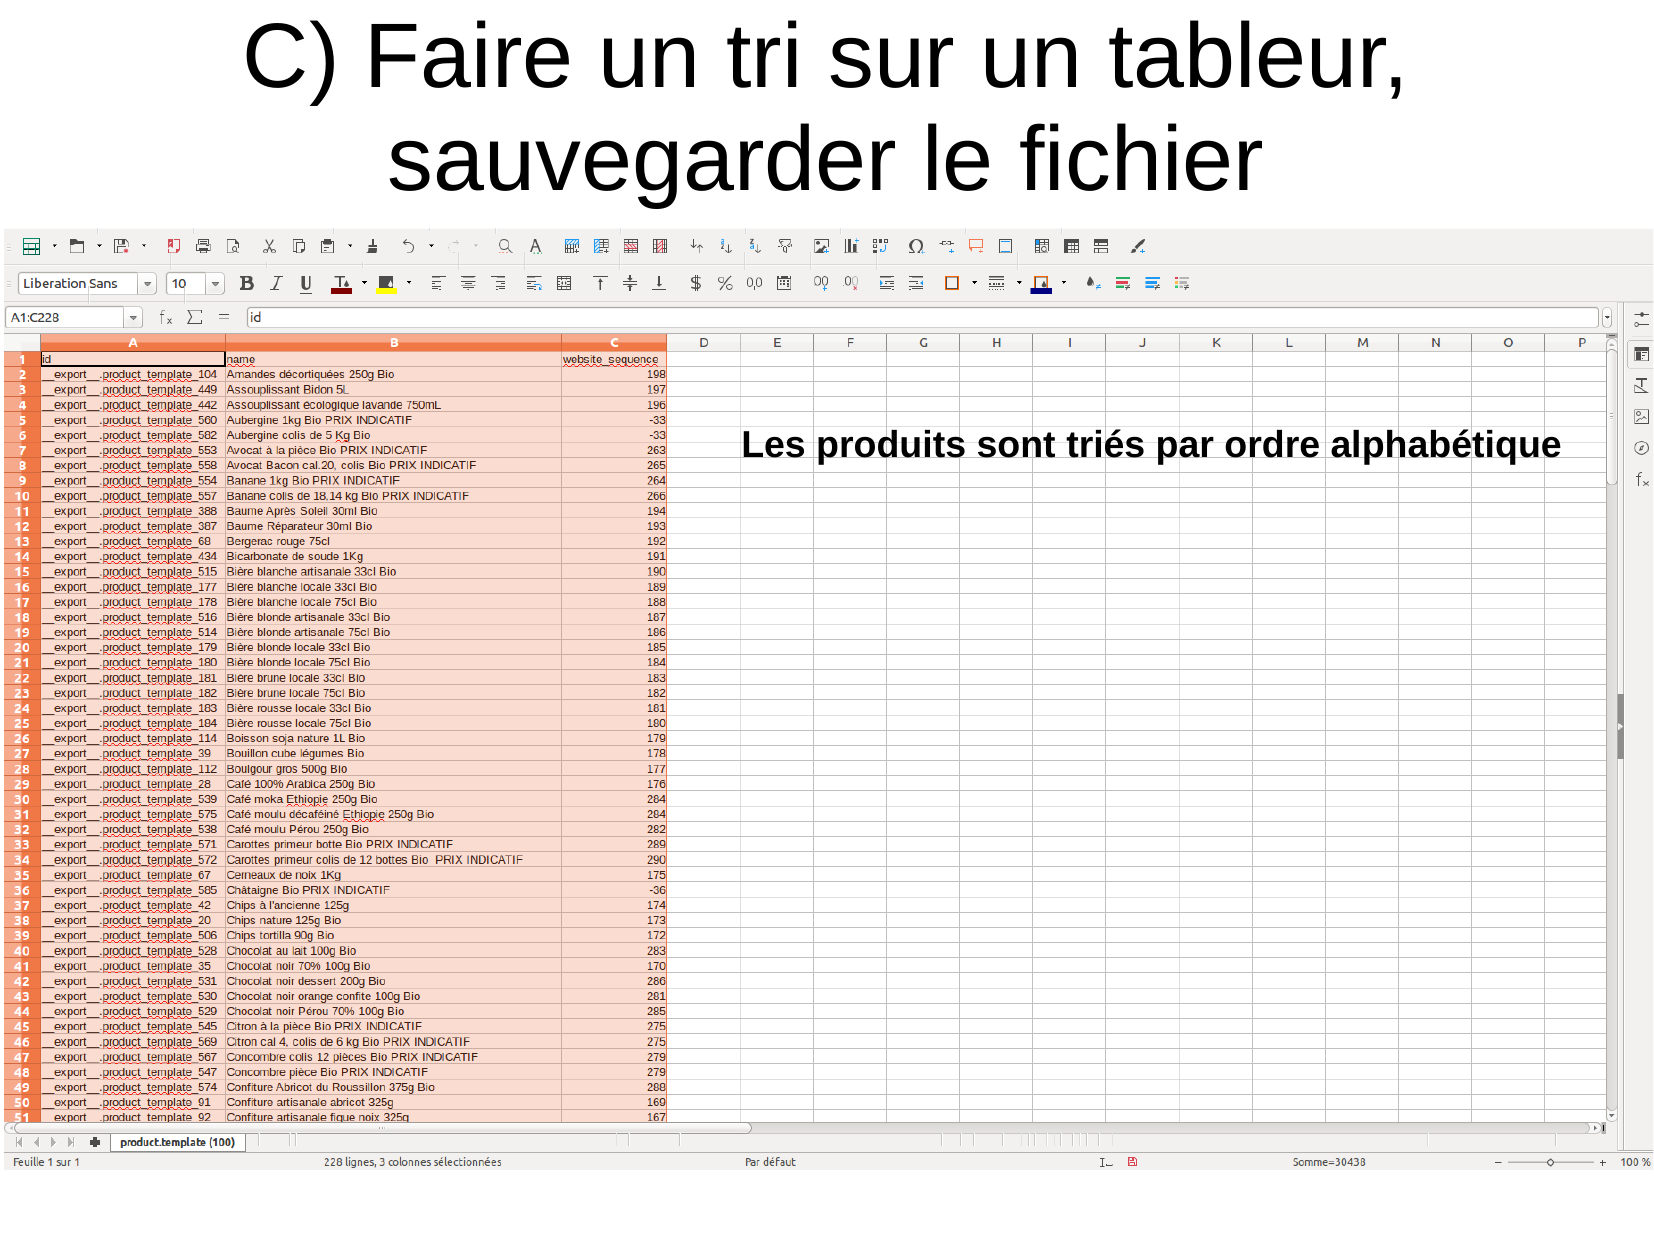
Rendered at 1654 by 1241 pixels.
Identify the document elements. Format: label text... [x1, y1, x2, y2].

picture [4, 228, 1654, 1170]
text_box Les produits sont triés par ordre alphabétique [726, 415, 1578, 473]
title C) Faire un tri sur un tableur, sauvegarder le fichier [82, 4, 1571, 210]
